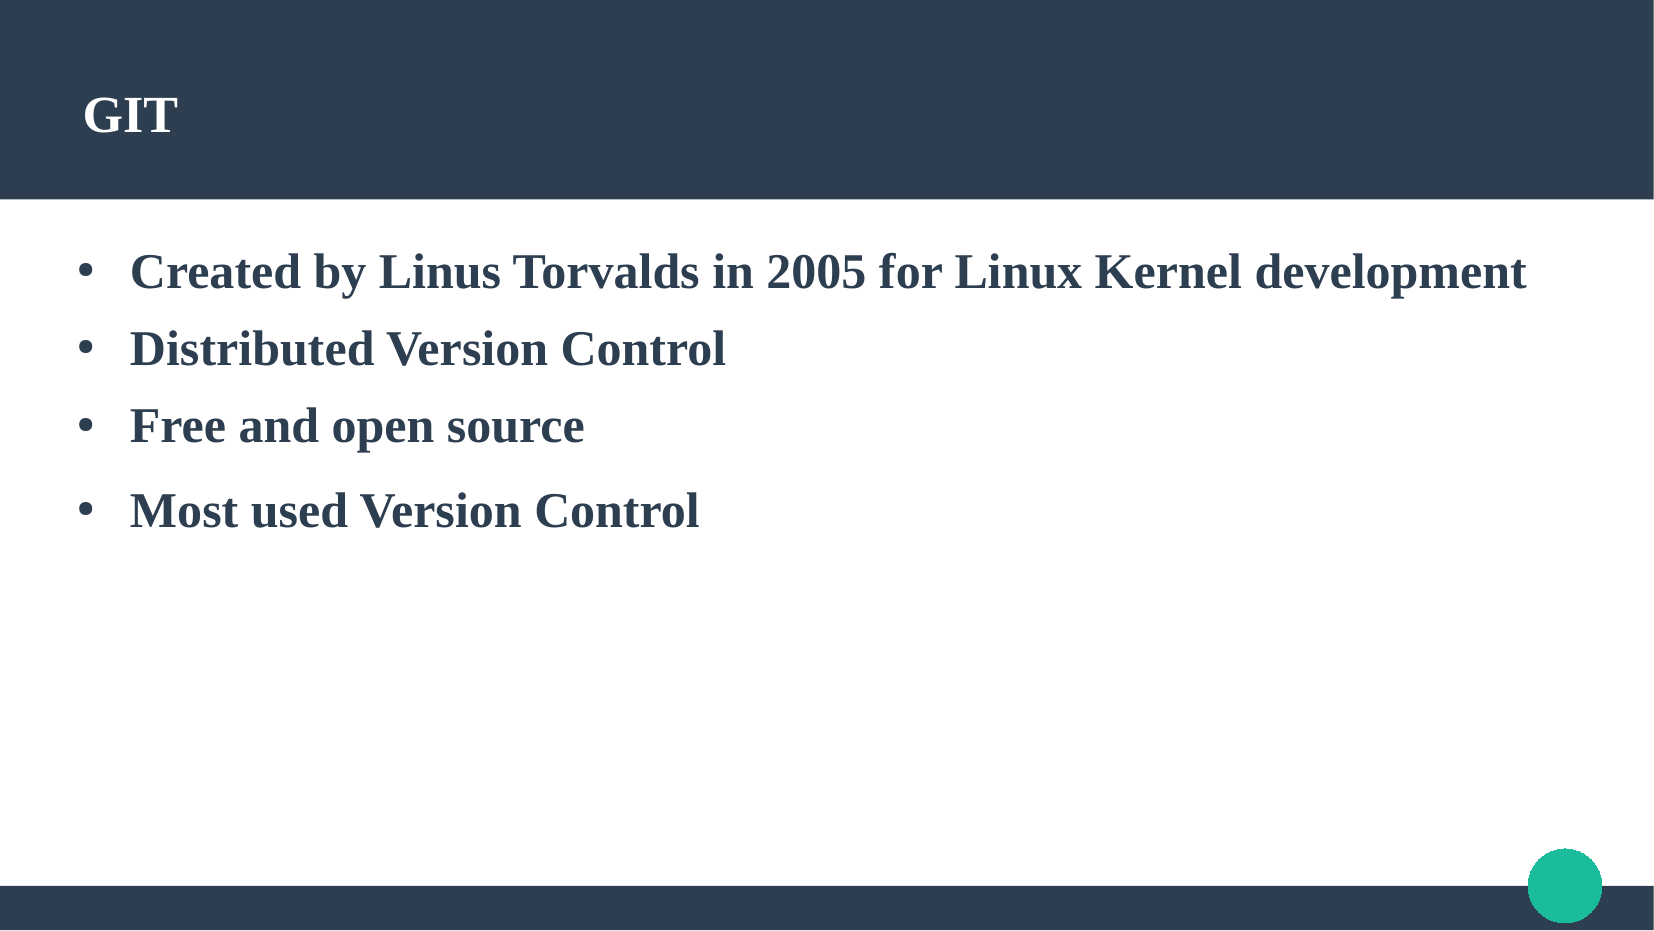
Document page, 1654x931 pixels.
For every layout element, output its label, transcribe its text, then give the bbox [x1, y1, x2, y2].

list Created by Linus Torvalds in 2005 for Linux Kernel development Distributed Version Control Free and open source Most used Version Control [59, 243, 1595, 864]
title GIT [82, 37, 1571, 193]
